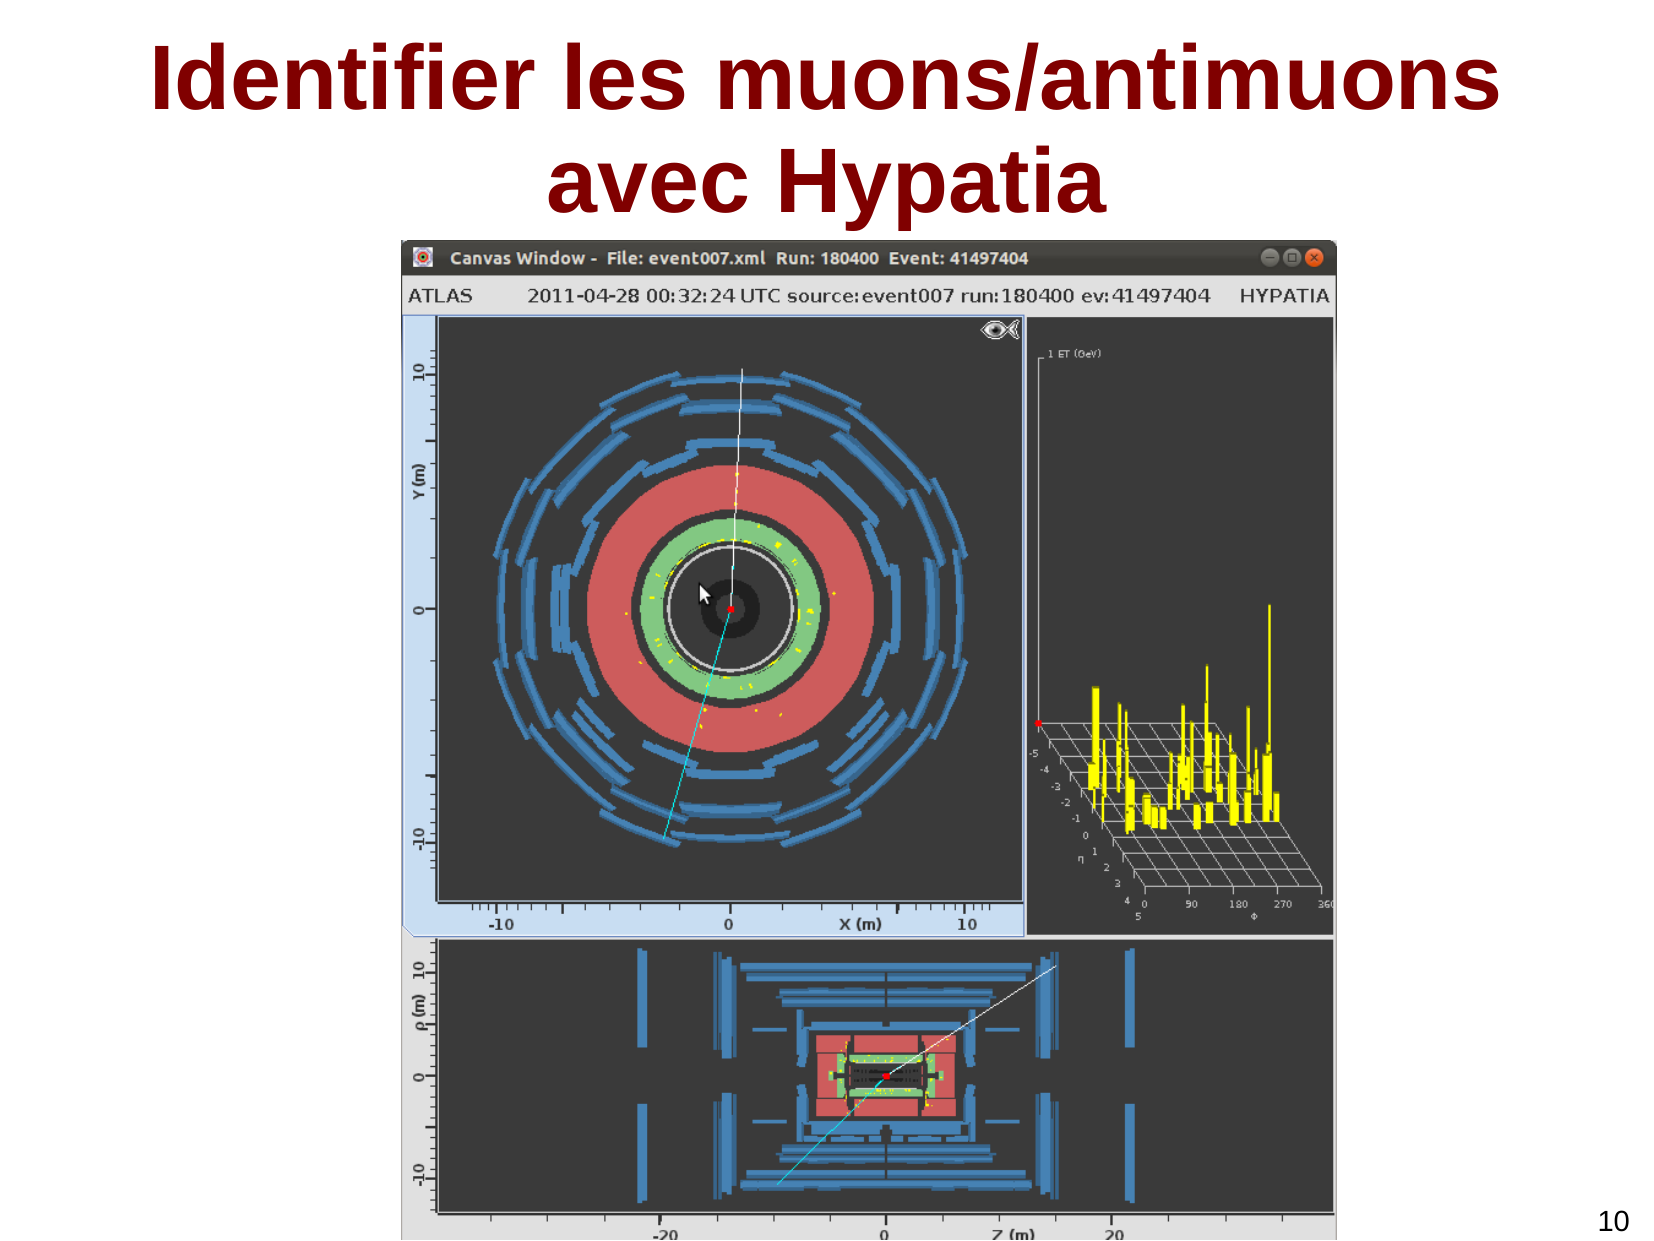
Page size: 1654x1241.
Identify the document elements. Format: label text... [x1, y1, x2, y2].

picture [401, 240, 1337, 1240]
title Identifier les muons/antimuons avec Hypatia [82, 25, 1571, 233]
